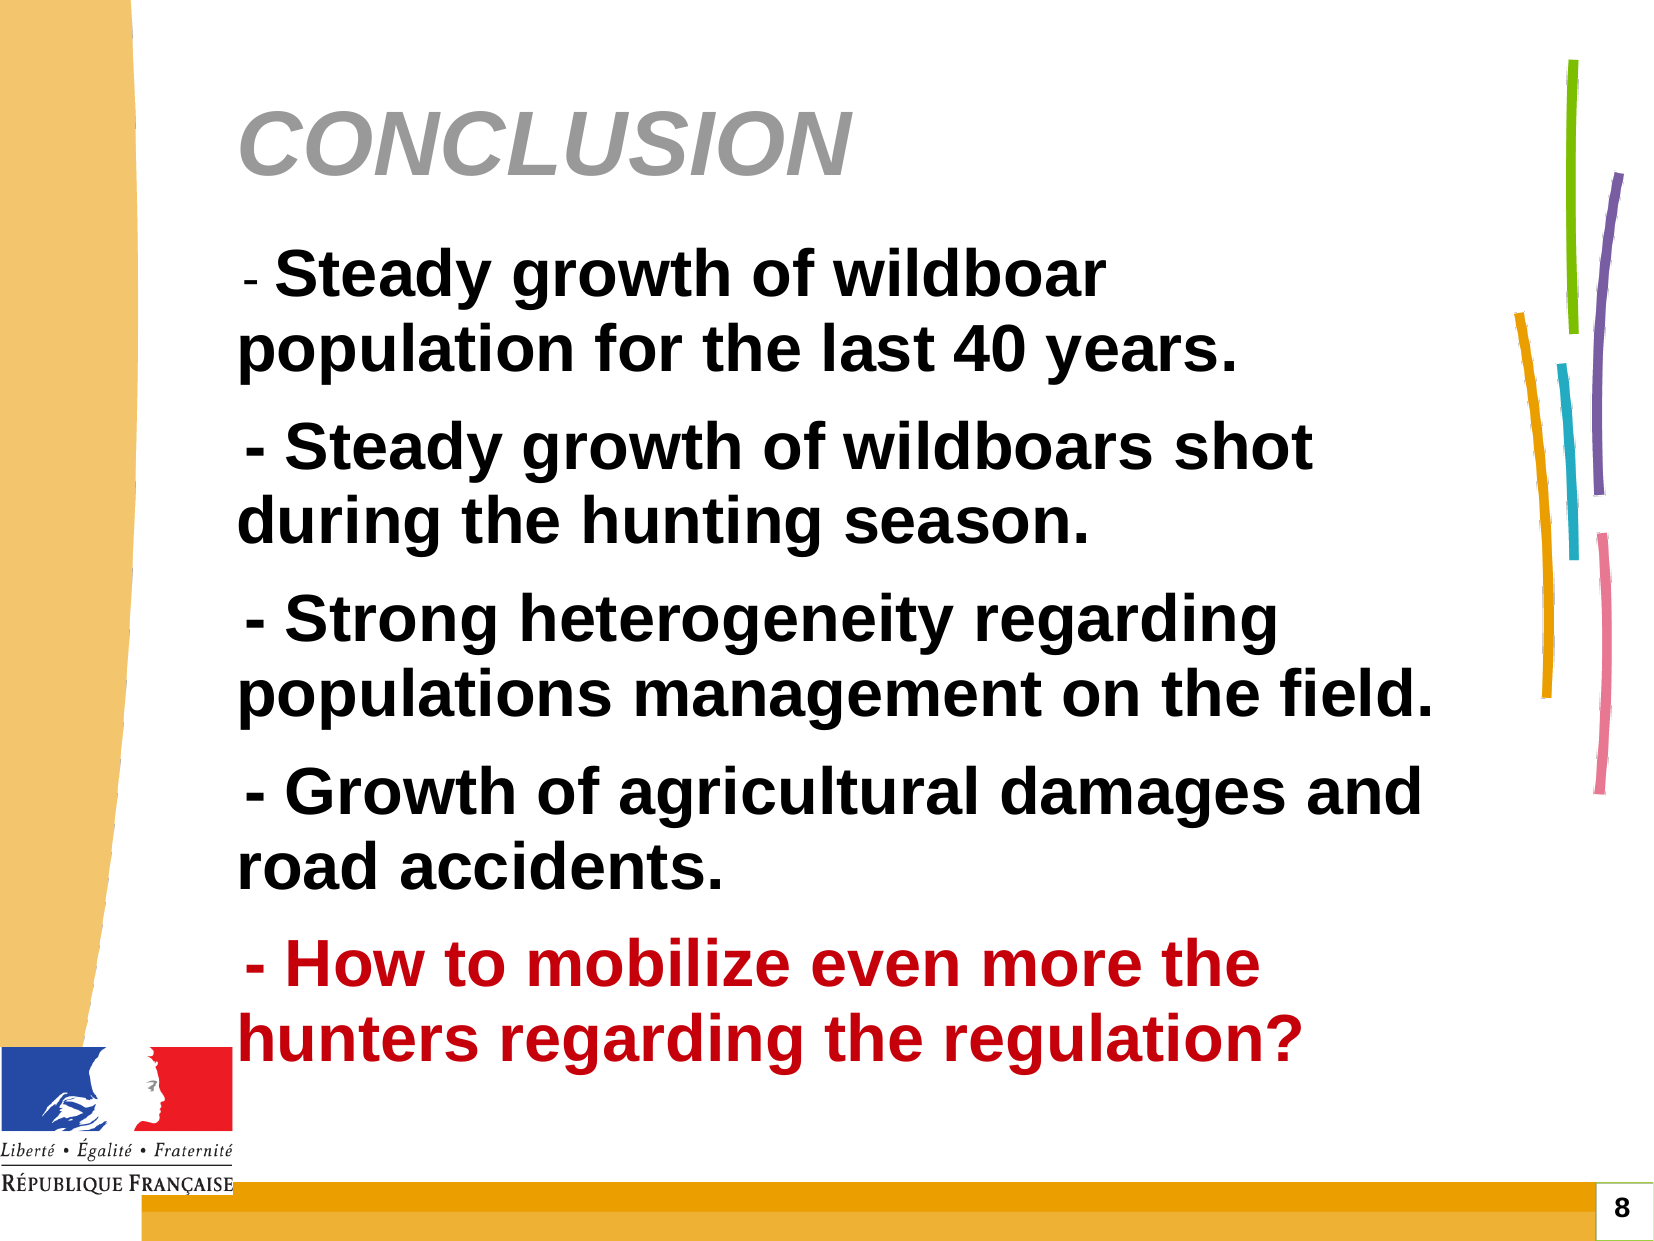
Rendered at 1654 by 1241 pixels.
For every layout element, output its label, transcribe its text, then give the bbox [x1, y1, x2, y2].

list - Steady growth of wildboar population for the last 40 years. - Steady growth of wildboars shot during the hunting season. - Strong heterogeneity regarding populations management on the field. - Growth of agricultural damages and road accidents. - How to mobilize even more the hunters regarding the regulation? [236, 236, 1439, 1131]
title CONCLUSION [236, 69, 1447, 218]
picture [0, 0, 1654, 1241]
